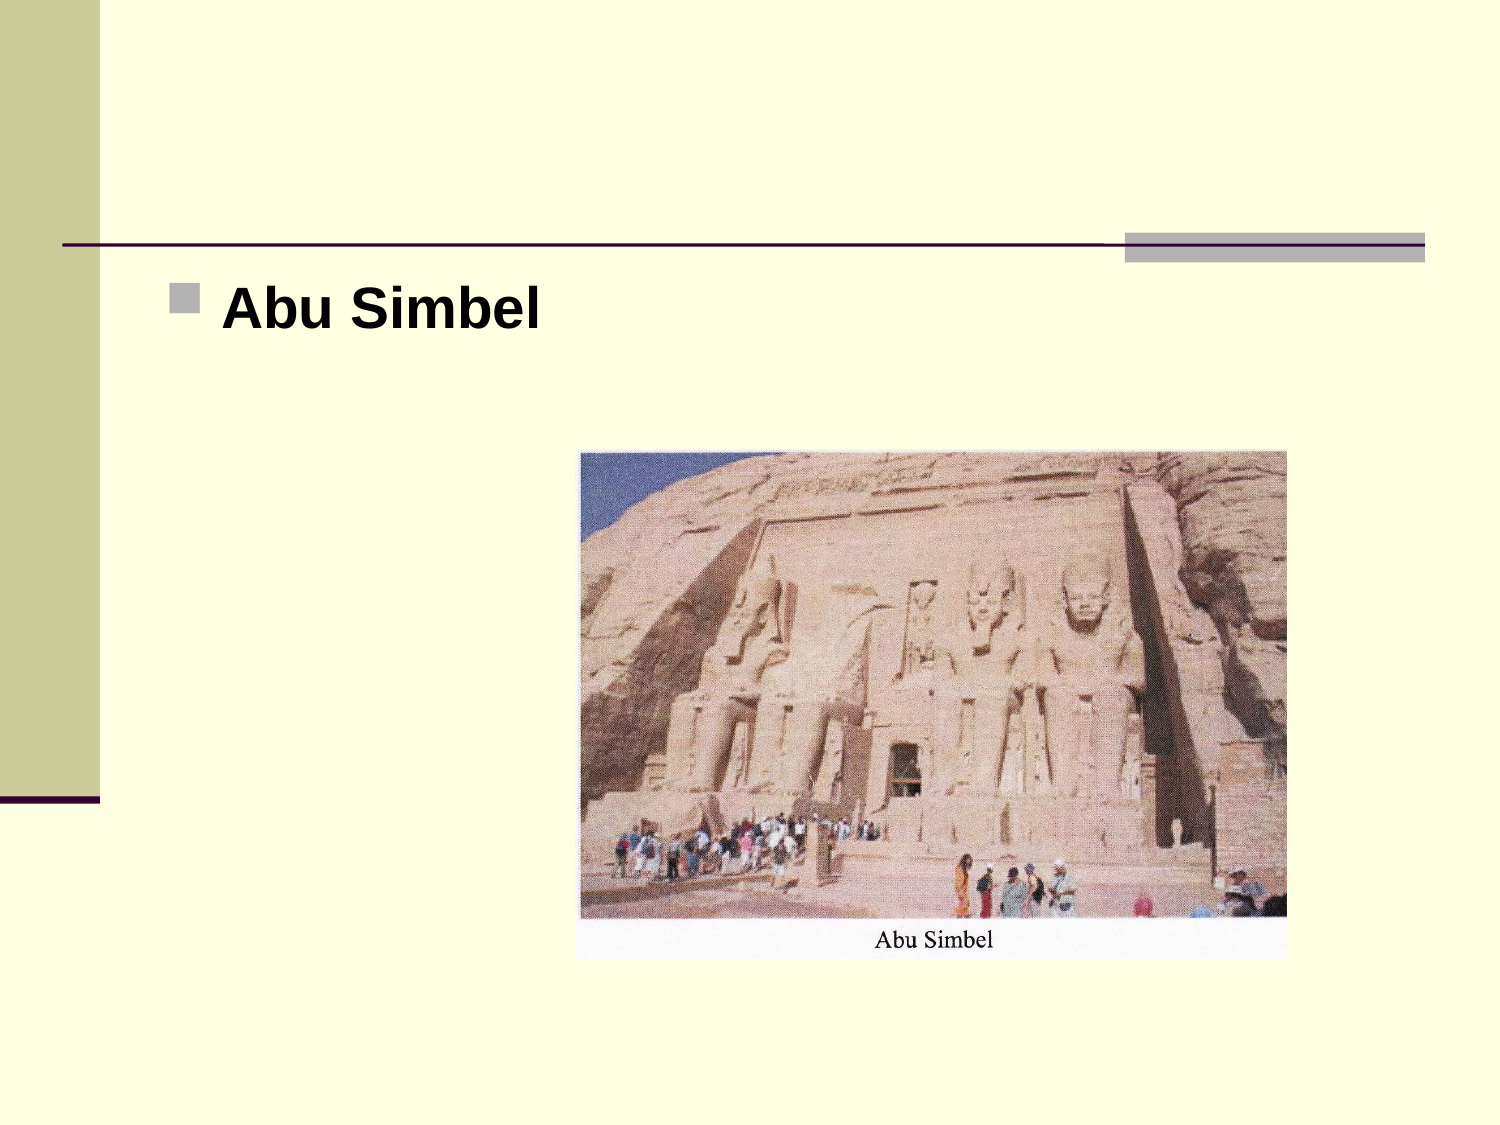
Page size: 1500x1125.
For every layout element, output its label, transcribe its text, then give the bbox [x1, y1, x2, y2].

list Abu Simbel [150, 262, 1425, 1006]
picture [575, 449, 1287, 959]
